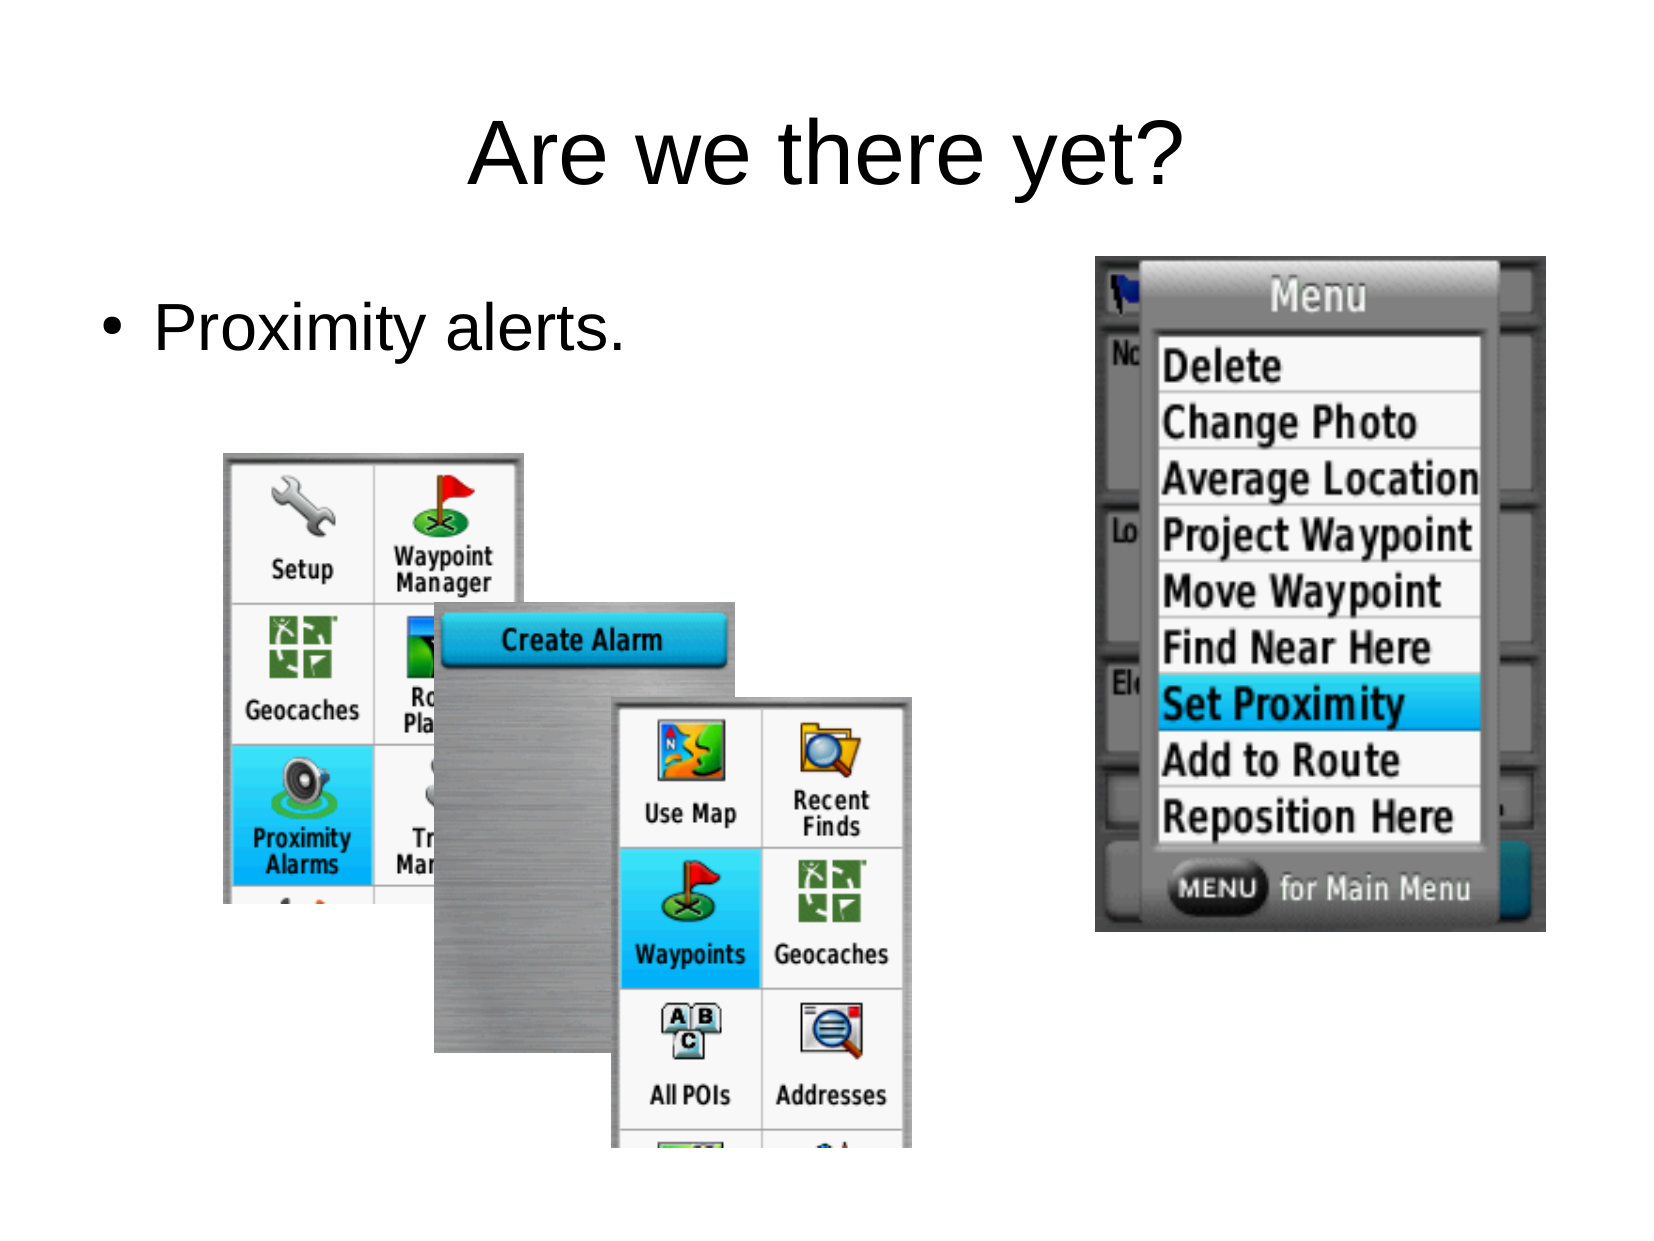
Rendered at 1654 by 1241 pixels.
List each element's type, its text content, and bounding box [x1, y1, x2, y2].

title Are we there yet? [82, 49, 1571, 257]
picture [223, 453, 912, 1148]
picture [1095, 256, 1546, 932]
list Proximity alerts. [82, 290, 1571, 1010]
